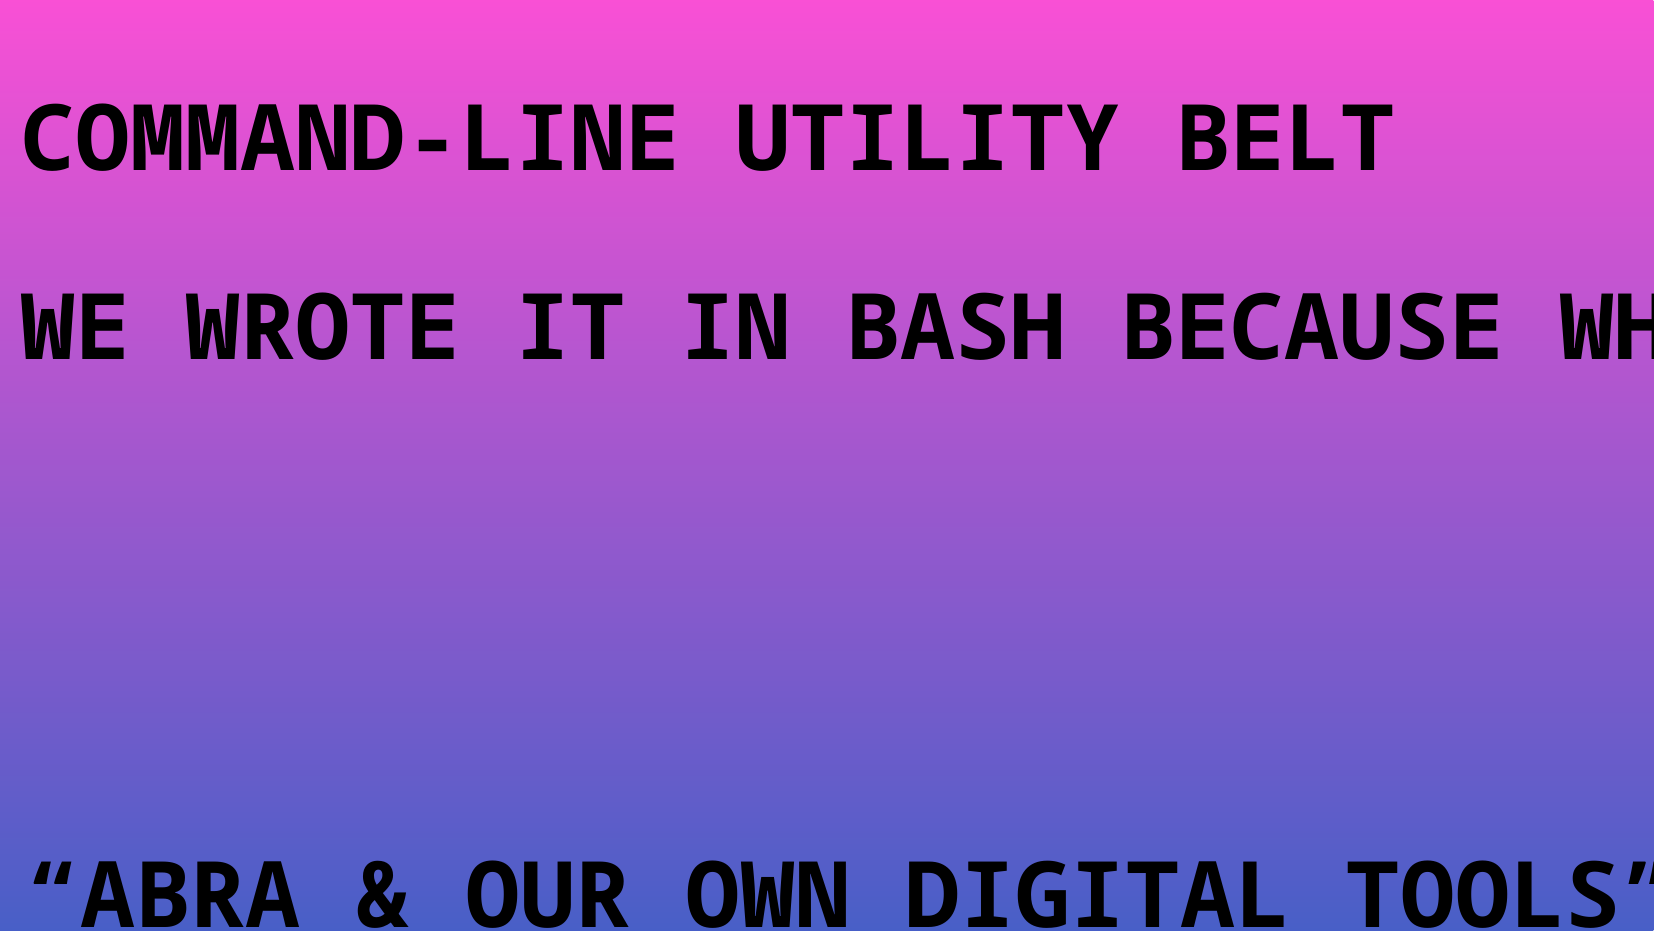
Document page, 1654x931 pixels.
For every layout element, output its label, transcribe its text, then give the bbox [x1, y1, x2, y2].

text_box “ABRA & OUR OWN DIGITAL TOOLS” [11, 822, 1421, 931]
text_box WE WROTE IT IN BASH BECAUSE WHYYYY [6, 253, 1646, 362]
text_box COMMAND-LINE UTILITY BELT [5, 64, 1646, 173]
